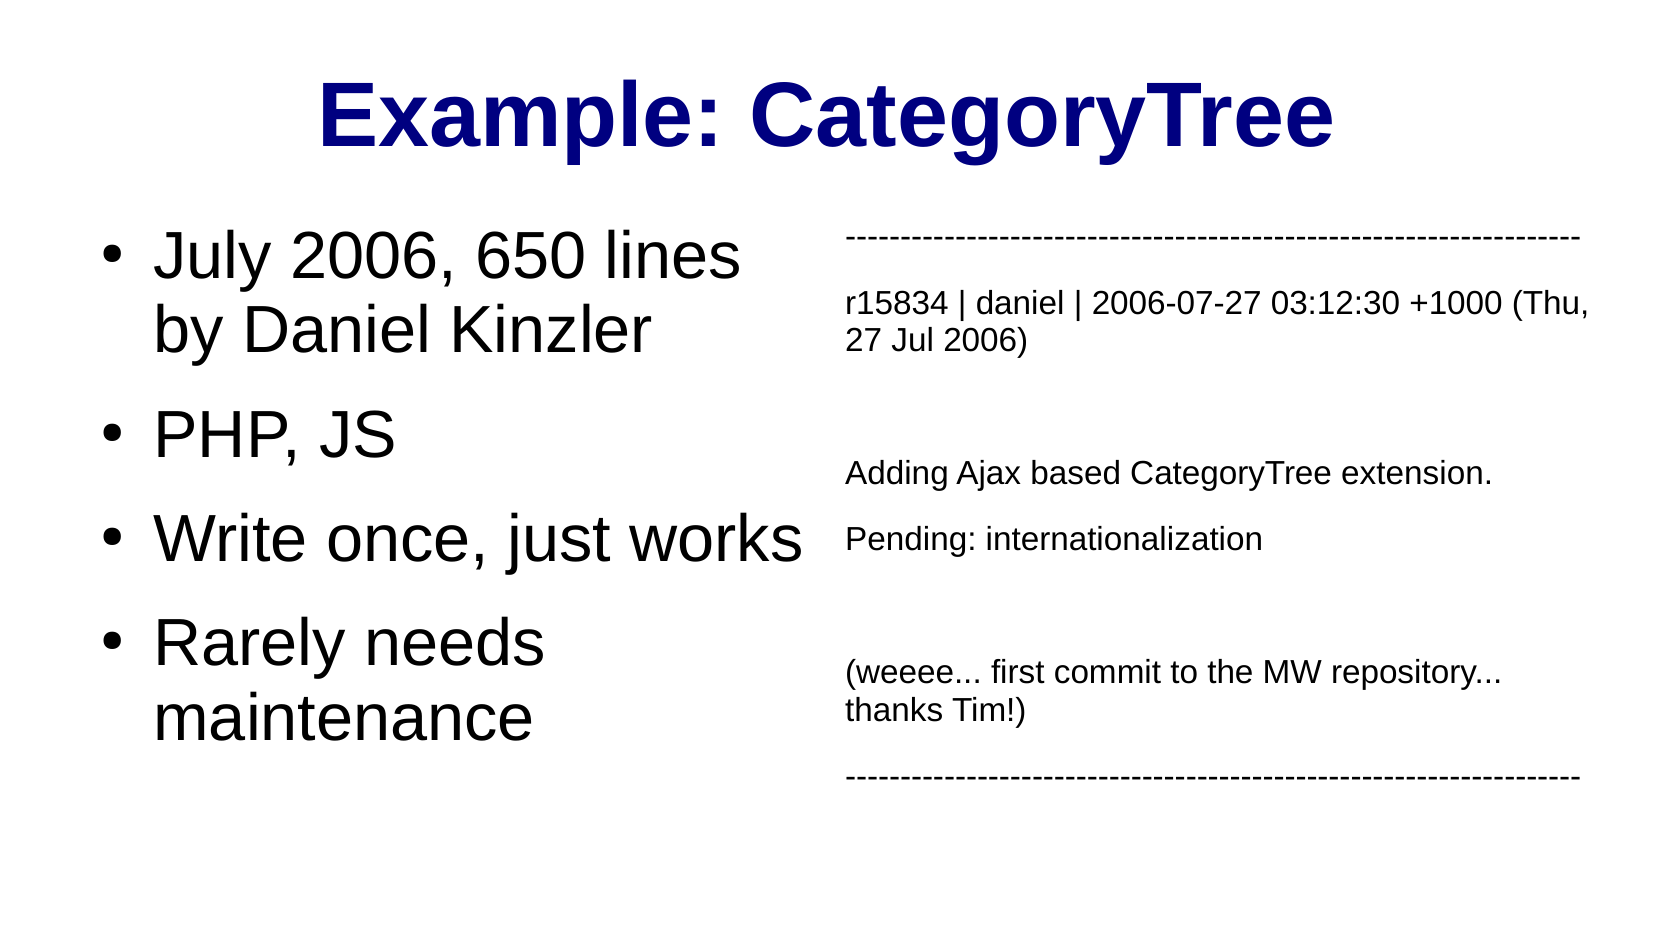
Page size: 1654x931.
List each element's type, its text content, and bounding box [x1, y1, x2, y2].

title Example: CategoryTree [82, 37, 1571, 193]
list ------------------------------------------------------------------- r15834 | daniel | 2006-07-27 03:12:30 +1000 (Thu, 27 Jul 2006) Adding Ajax based CategoryTree extension. Pending: internationalization (weeee... first commit to the MW repository... thanks Tim!) ------------------------------------------------------------------- [845, 217, 1598, 901]
list July 2006, 650 lines by Daniel Kinzler PHP, JS Write once, just works Rarely needs maintenance [82, 217, 809, 758]
